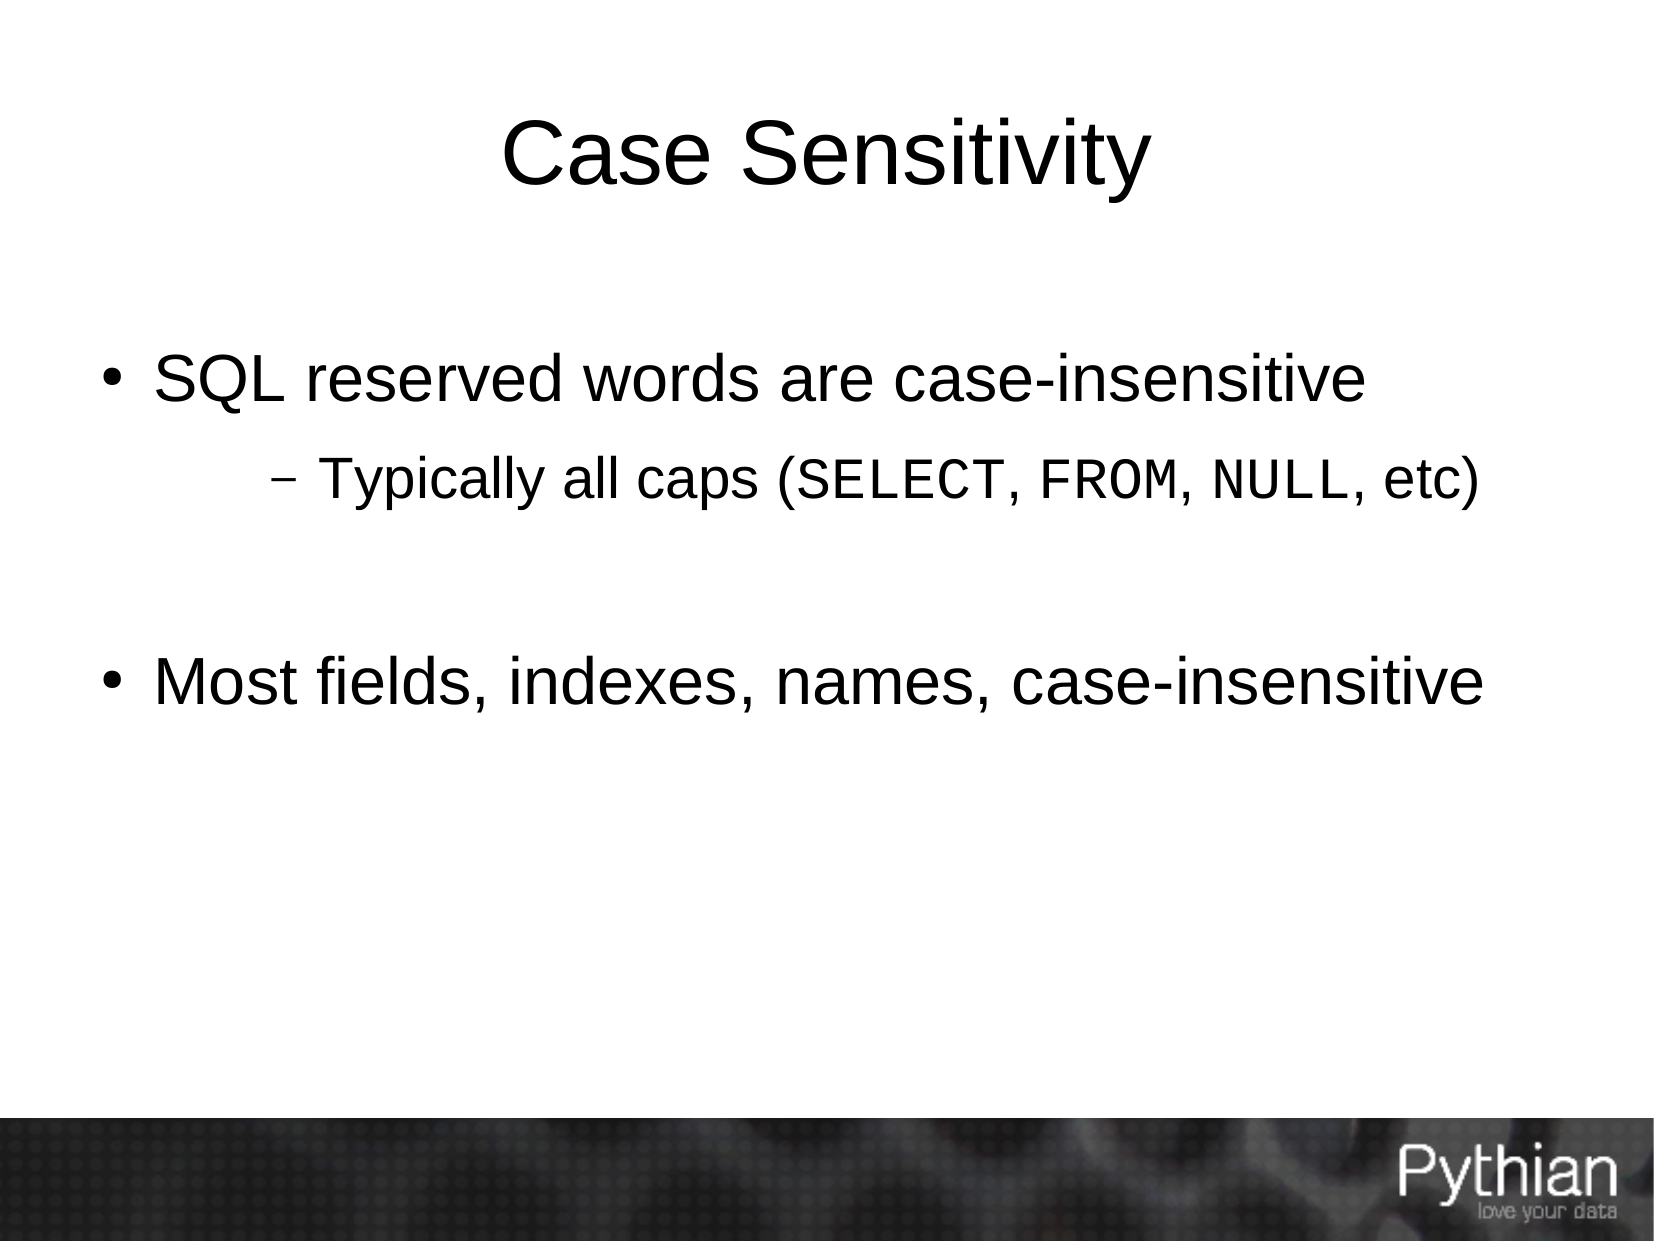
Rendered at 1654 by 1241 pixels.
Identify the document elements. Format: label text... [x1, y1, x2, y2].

picture [0, 1118, 1654, 1241]
title Case Sensitivity [82, 49, 1571, 237]
list SQL reserved words are case-insensitive Typically all caps (SELECT, FROM, NULL, etc) Most fields, indexes, names, case-insensitive [82, 237, 1571, 1041]
